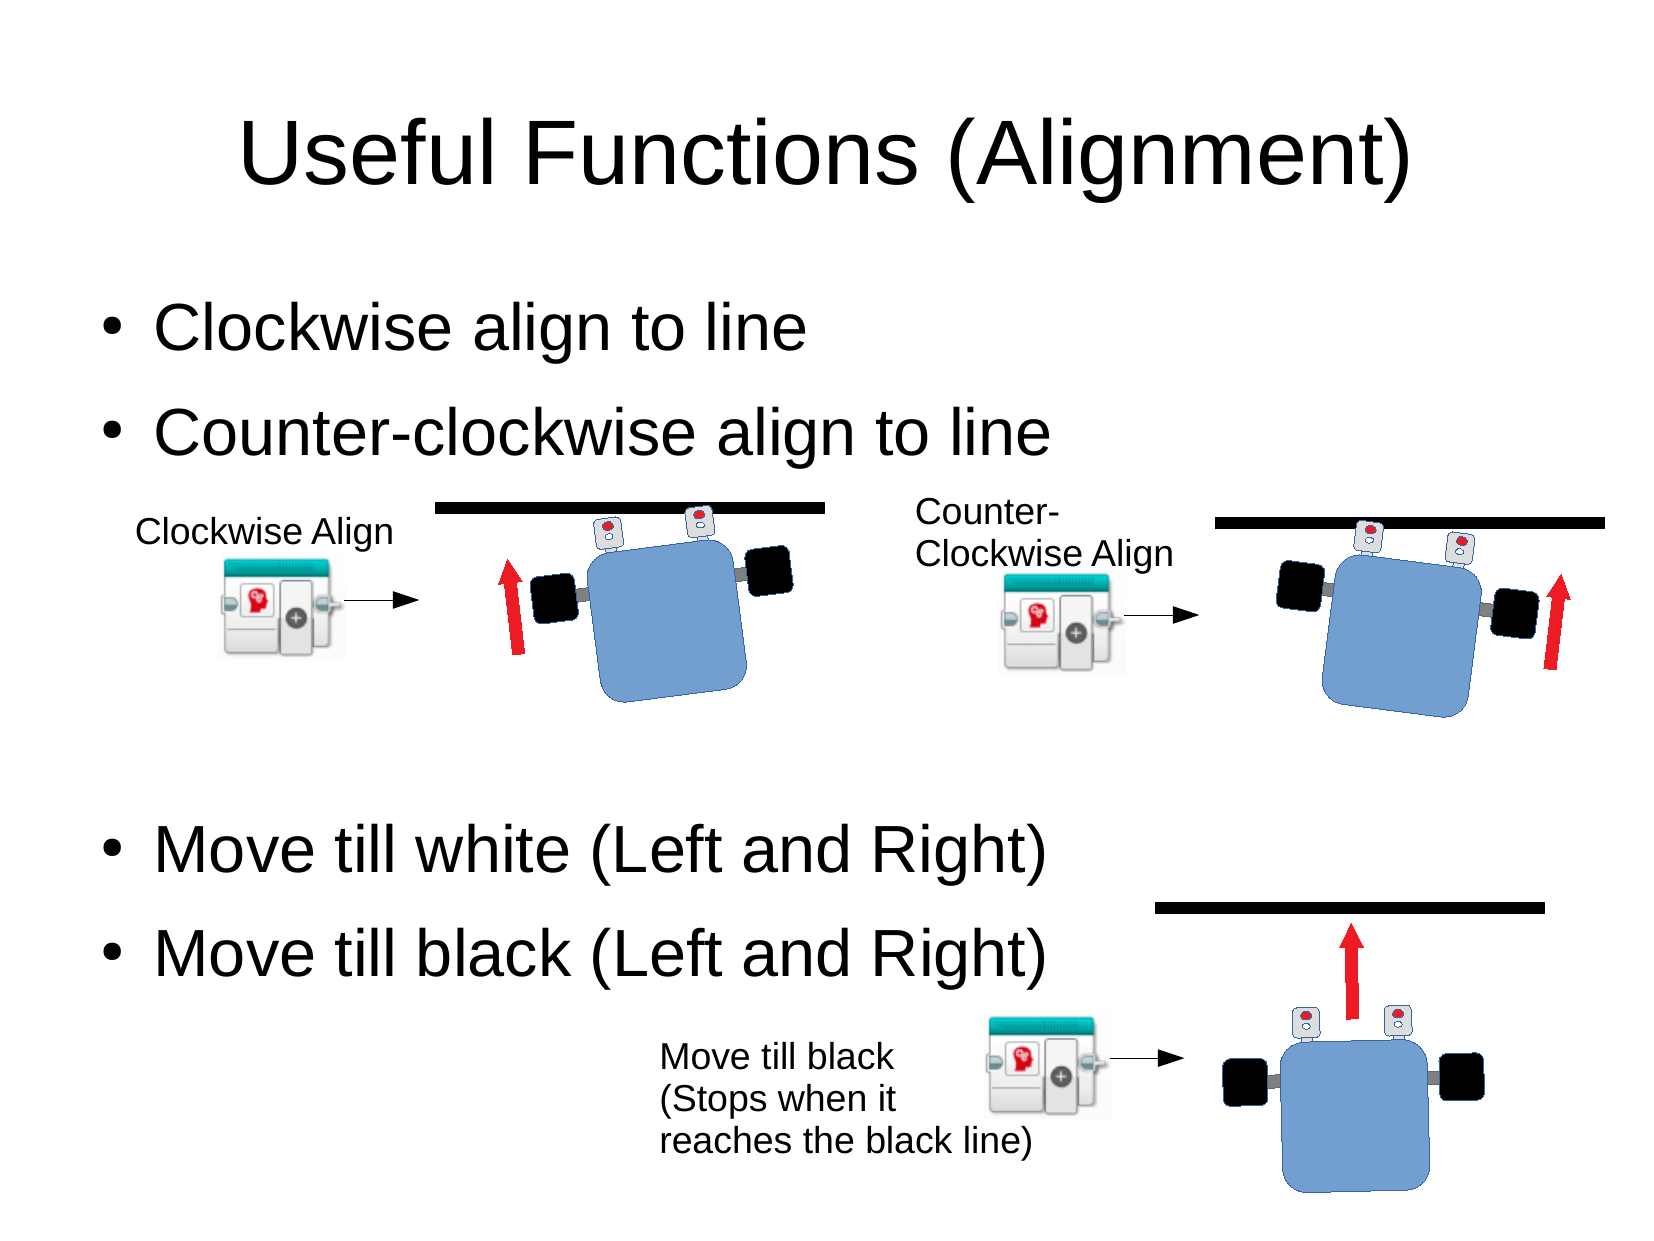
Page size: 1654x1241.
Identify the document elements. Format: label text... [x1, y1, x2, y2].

text_box [530, 505, 794, 703]
text_box [1543, 574, 1571, 670]
text_box Clockwise Align [120, 503, 421, 603]
picture [998, 582, 1126, 676]
list Clockwise align to line Counter-clockwise align to line Move till white (Left and Right) Move till black (Left and Right) [82, 290, 1571, 1010]
text_box Move till black (Stops when it reaches the black line) [644, 1028, 1050, 1211]
text_box [1339, 923, 1364, 1020]
text_box [1222, 1005, 1485, 1193]
text_box Counter-Clockwise Align [900, 482, 1201, 582]
picture [983, 1010, 1111, 1119]
title Useful Functions (Alignment) [82, 49, 1571, 257]
text_box [498, 559, 525, 655]
text_box [1276, 520, 1540, 718]
picture [218, 603, 346, 661]
